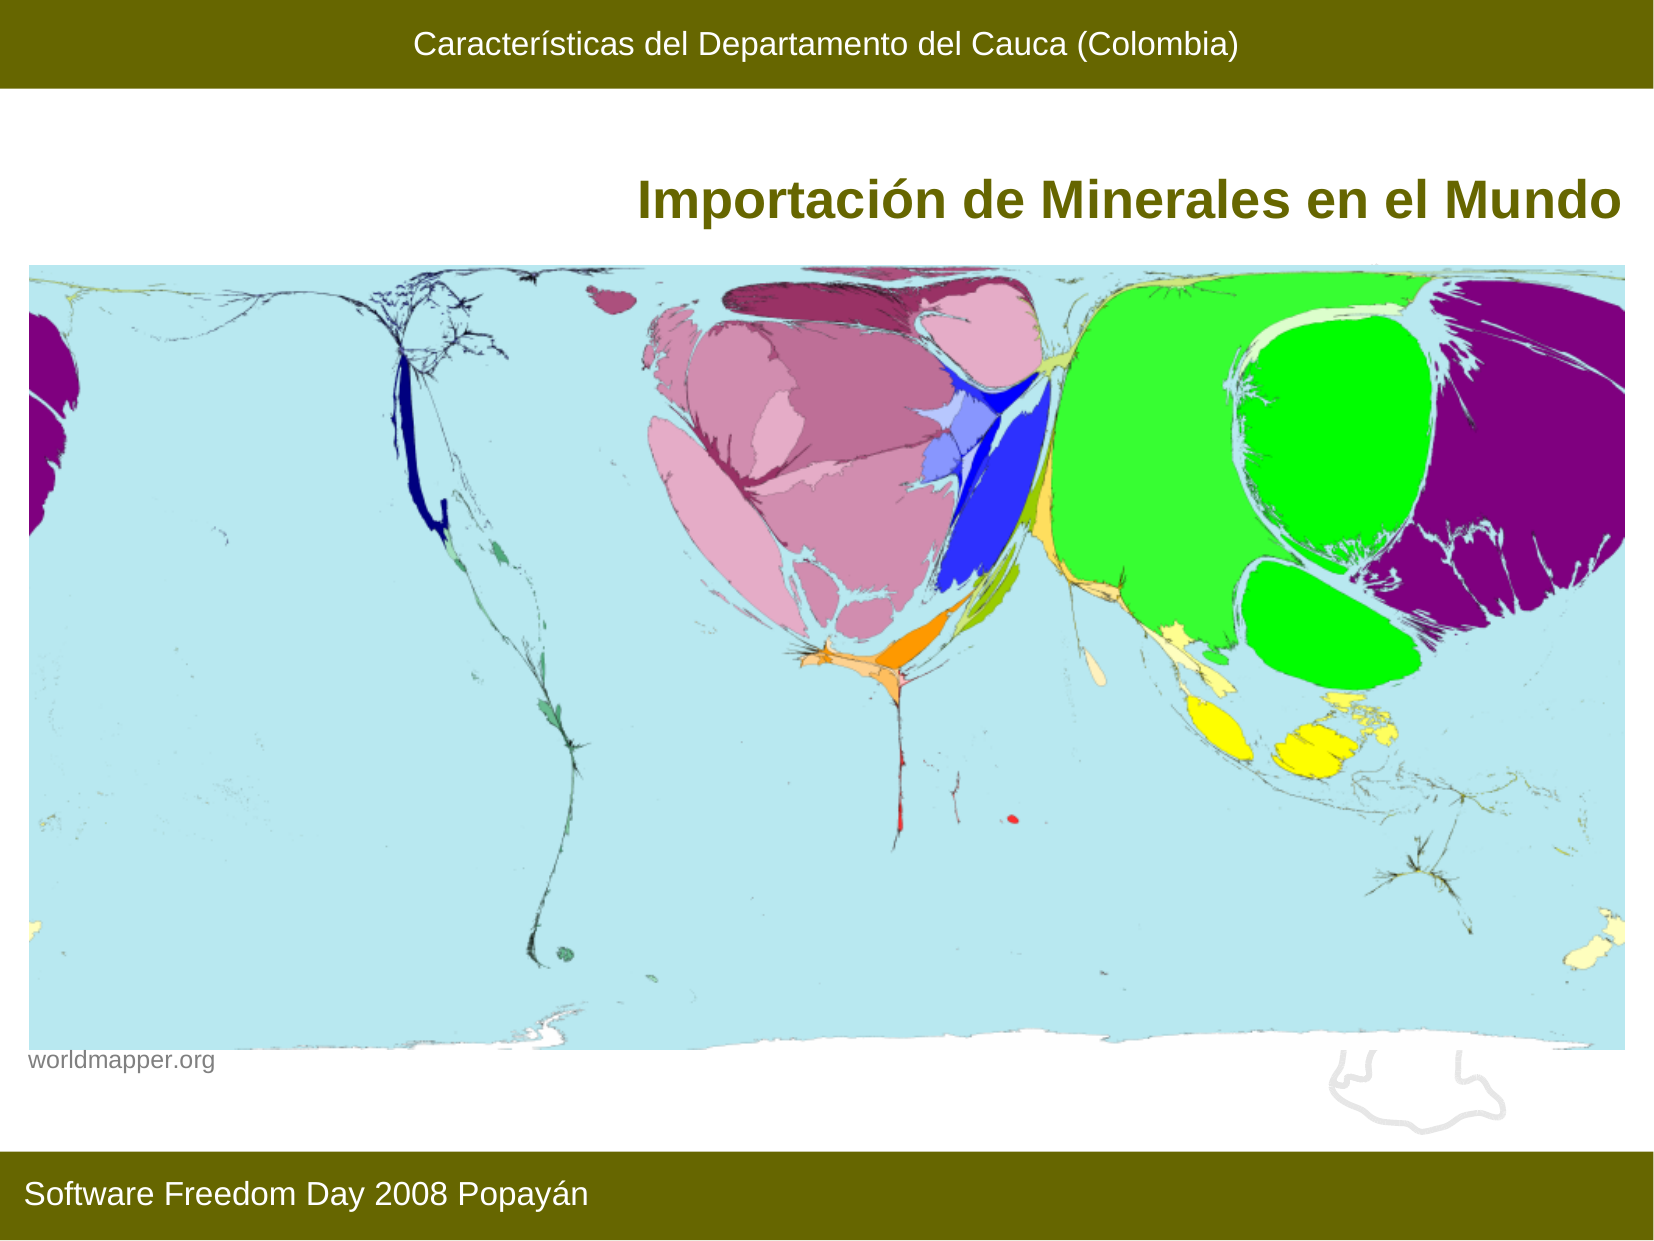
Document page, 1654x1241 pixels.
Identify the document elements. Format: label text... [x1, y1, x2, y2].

text_box worldmapper.org [28, 1045, 214, 1074]
picture [29, 265, 1625, 1051]
title Importación de Minerales en el Mundo [147, 147, 1625, 252]
